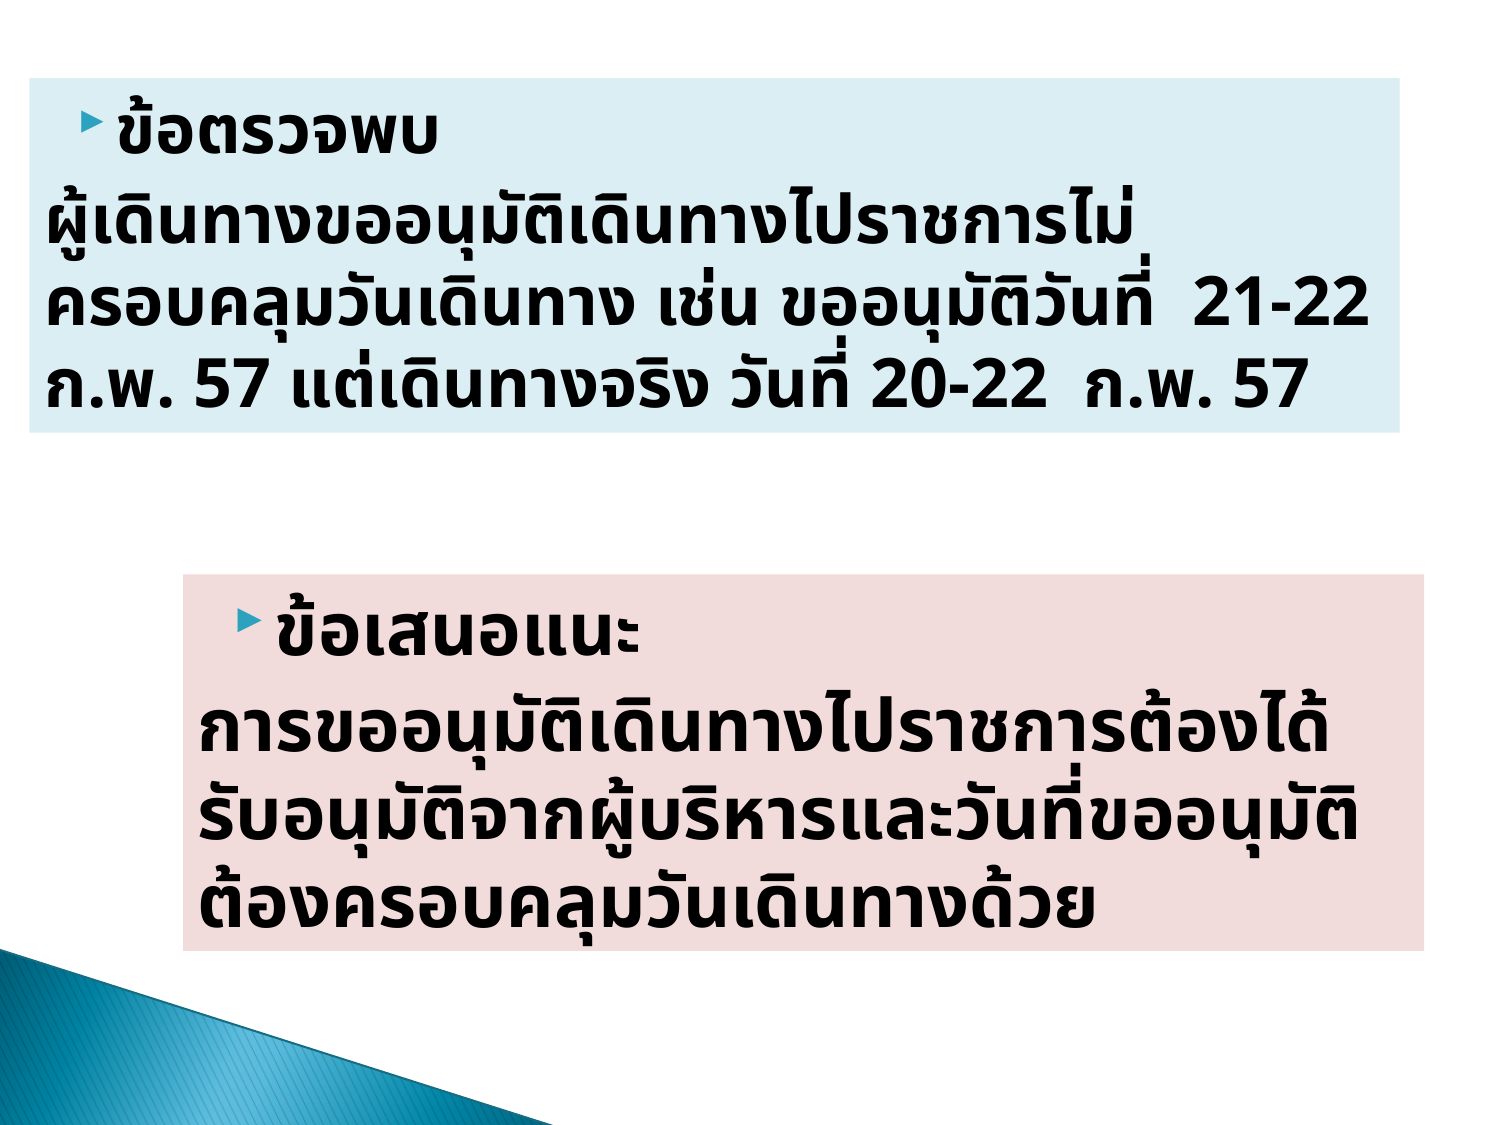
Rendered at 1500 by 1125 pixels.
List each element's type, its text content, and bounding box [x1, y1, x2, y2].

list ข้อตรวจพบ ผู้เดินทางขออนุมัติเดินทางไปราชการไม่ครอบคลุมวันเดินทาง เช่น ขออนุมัติวันที่ 21-22 ก.พ. 57 แต่เดินทางจริง วันที่ 20-22 ก.พ. 57 [29, 78, 1400, 433]
list ข้อเสนอแนะ การขออนุมัติเดินทางไปราชการต้องได้รับอนุมัติจากผู้บริหารและวันที่ขออนุมัติต้องครอบคลุมวันเดินทางด้วย [183, 574, 1425, 951]
